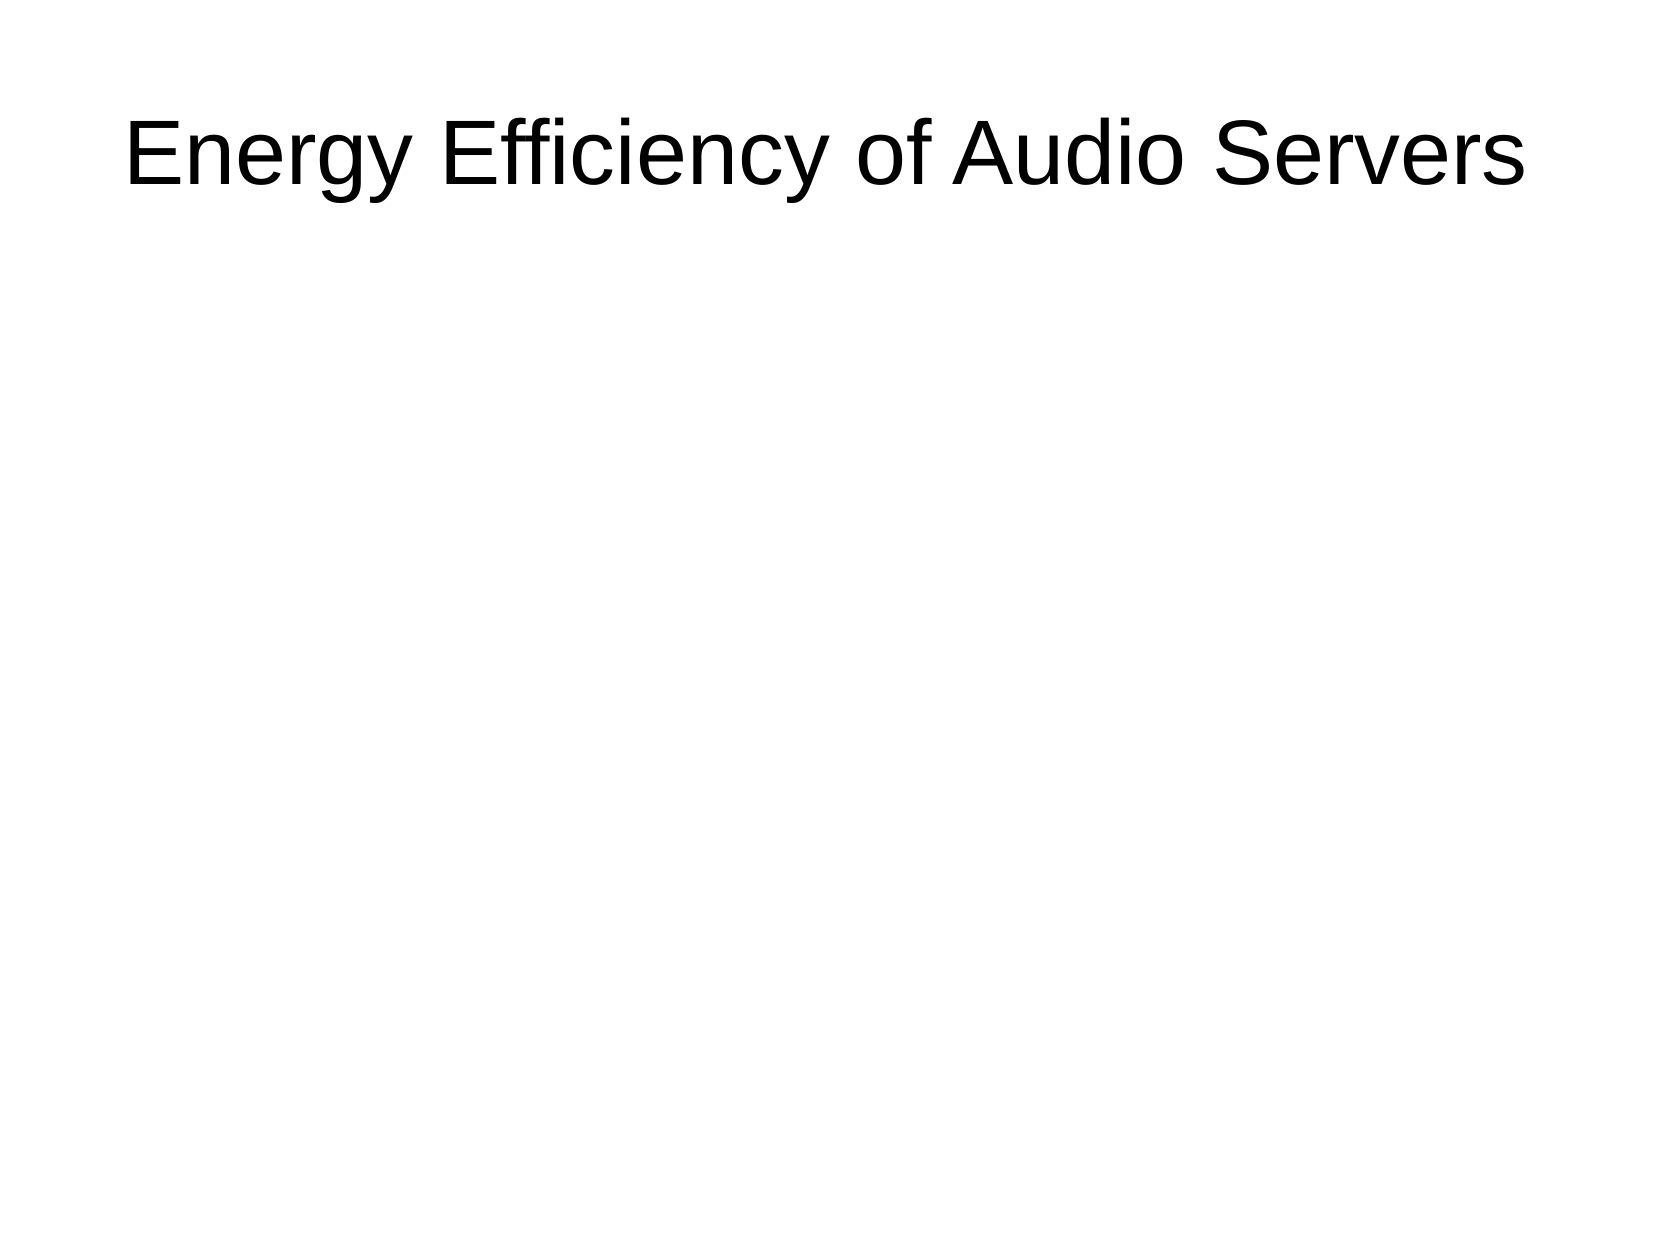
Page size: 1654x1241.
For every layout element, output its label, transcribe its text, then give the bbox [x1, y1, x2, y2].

title Energy Efficiency of Audio Servers [82, 49, 1571, 257]
